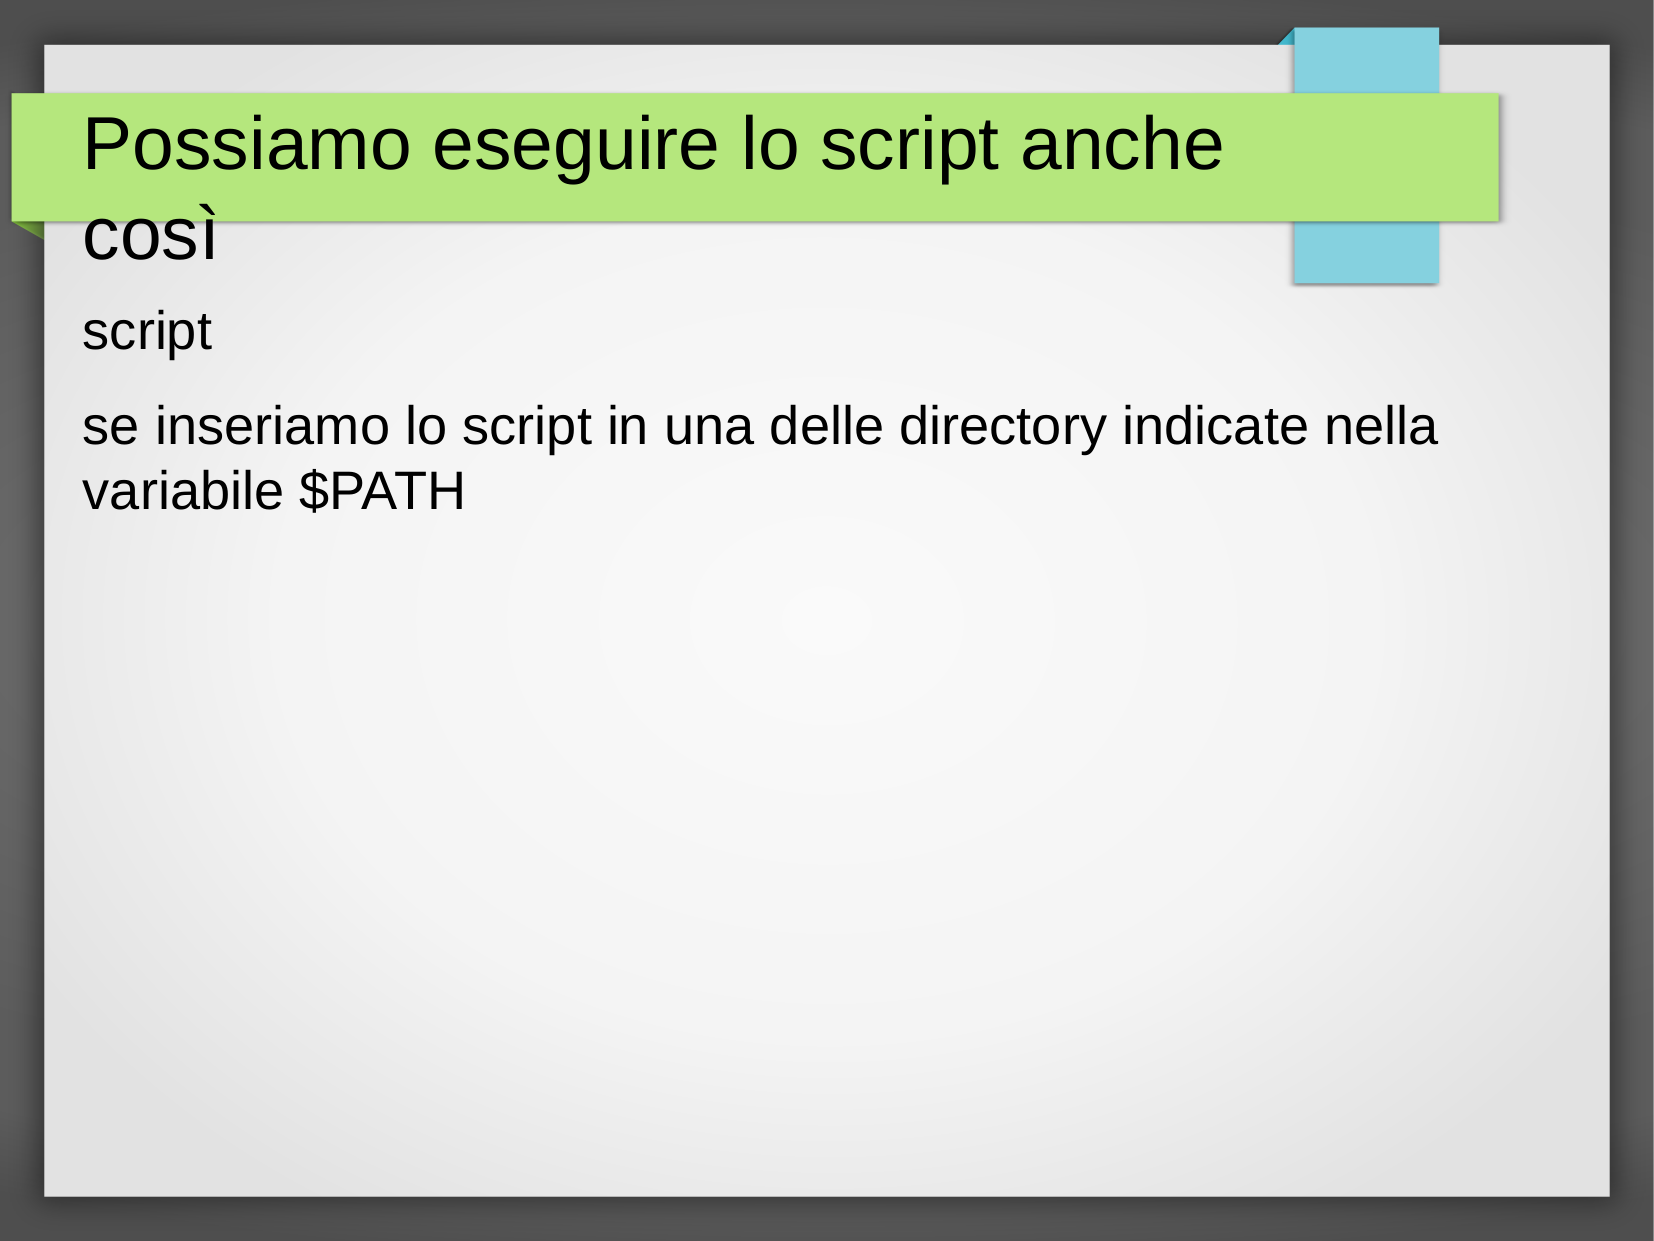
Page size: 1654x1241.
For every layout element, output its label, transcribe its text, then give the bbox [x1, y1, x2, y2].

title Possiamo eseguire lo script anche così [82, 94, 1264, 213]
picture [0, 0, 1654, 1241]
list script se inseriamo lo script in una delle directory indicate nella variabile $PATH [82, 295, 1571, 1015]
